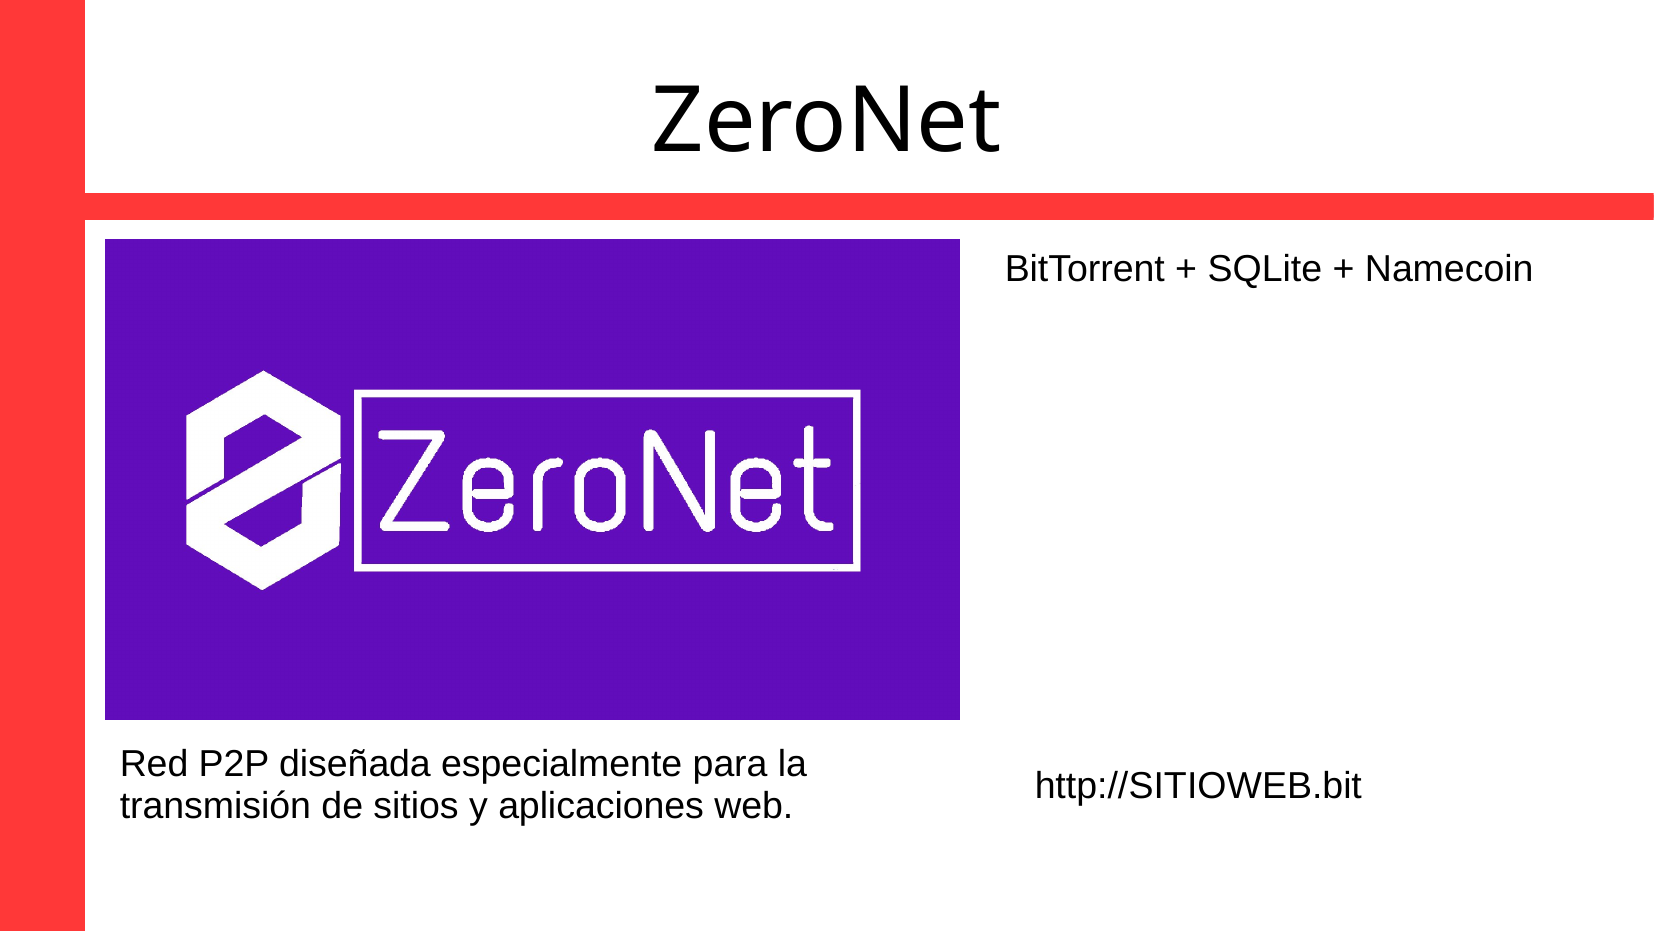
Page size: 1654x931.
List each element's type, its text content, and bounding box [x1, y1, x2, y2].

text_box http://SITIOWEB.bit [1020, 757, 1576, 814]
text_box BitTorrent + SQLite + Namecoin [990, 240, 1621, 297]
picture [105, 239, 960, 721]
text_box Red P2P diseñada especialmente para la transmisión de sitios y aplicaciones web. [105, 735, 961, 834]
title ZeroNet [82, 37, 1571, 193]
